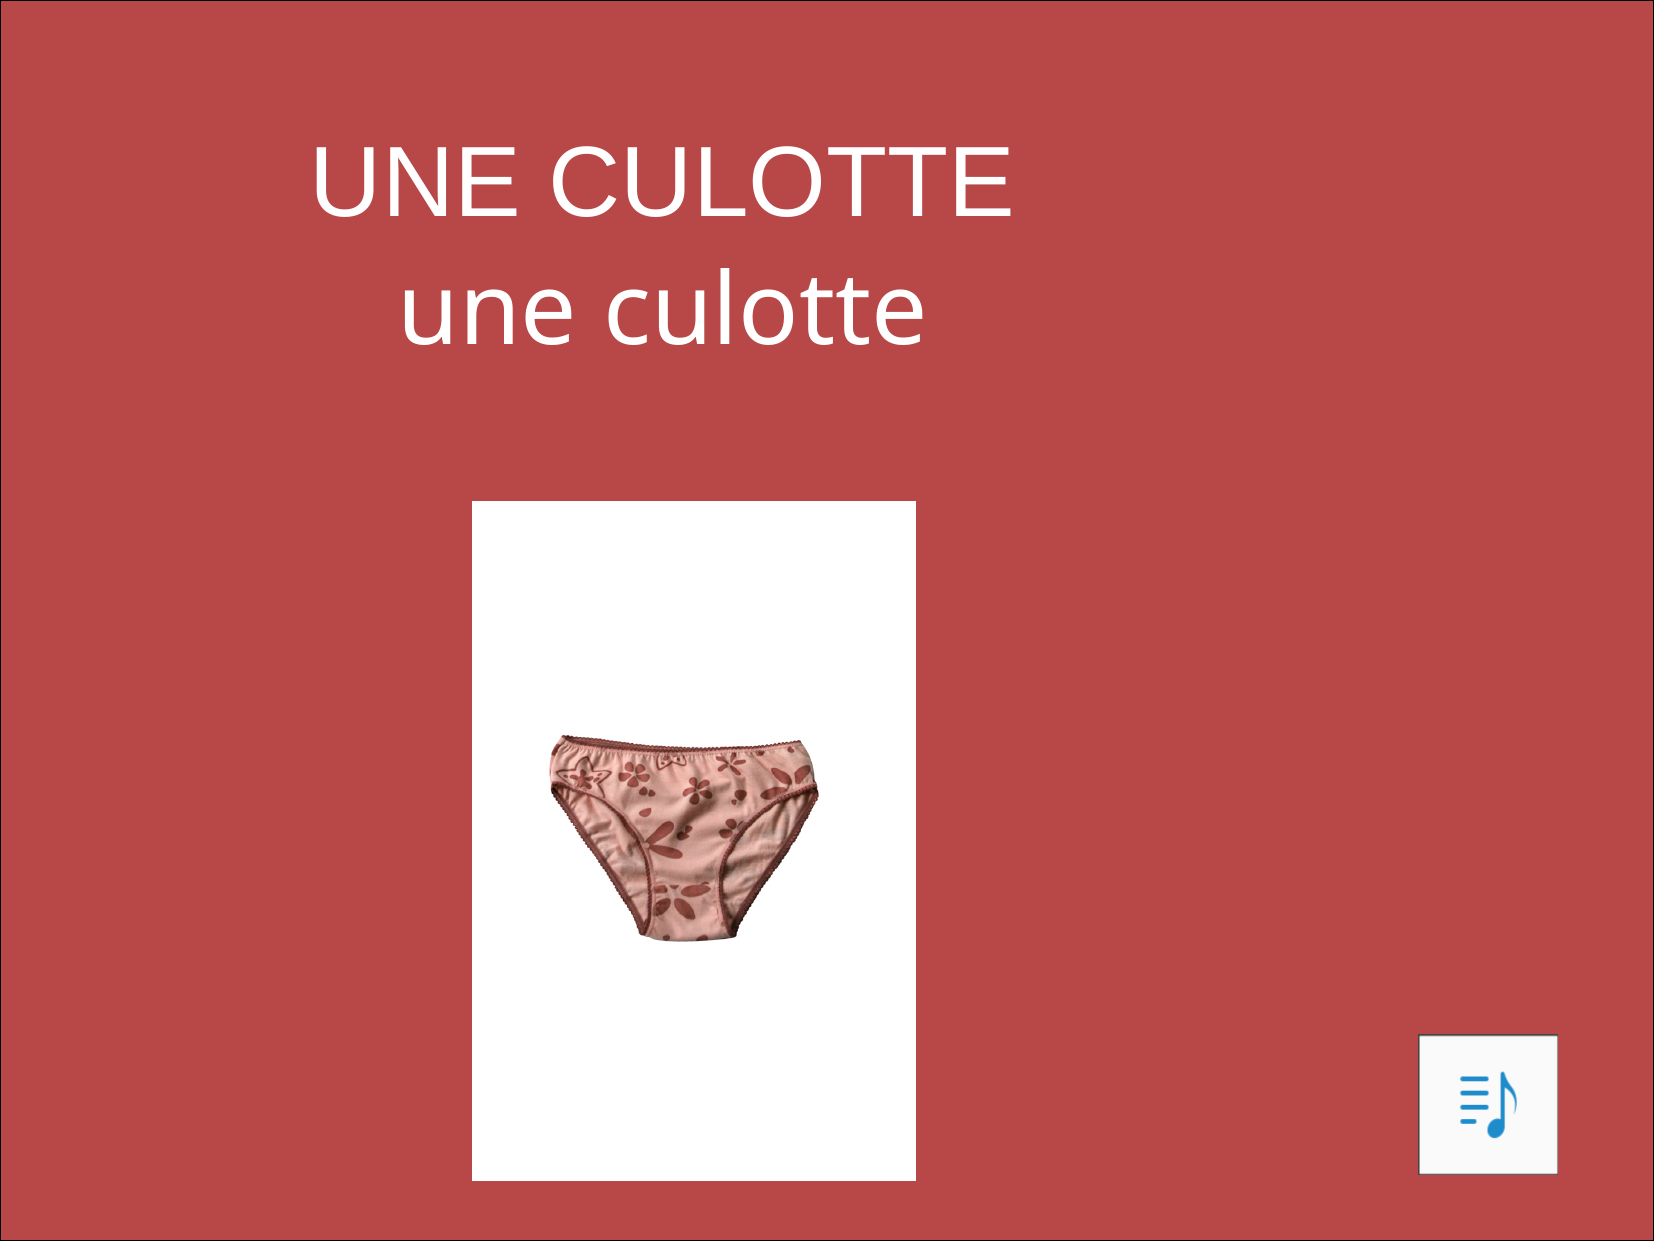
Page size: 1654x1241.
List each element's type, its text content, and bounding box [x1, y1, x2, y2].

text_box [0, 0, 1654, 1241]
text_box UNE CULOTTE une culotte [295, 118, 1031, 420]
picture [472, 501, 916, 1181]
